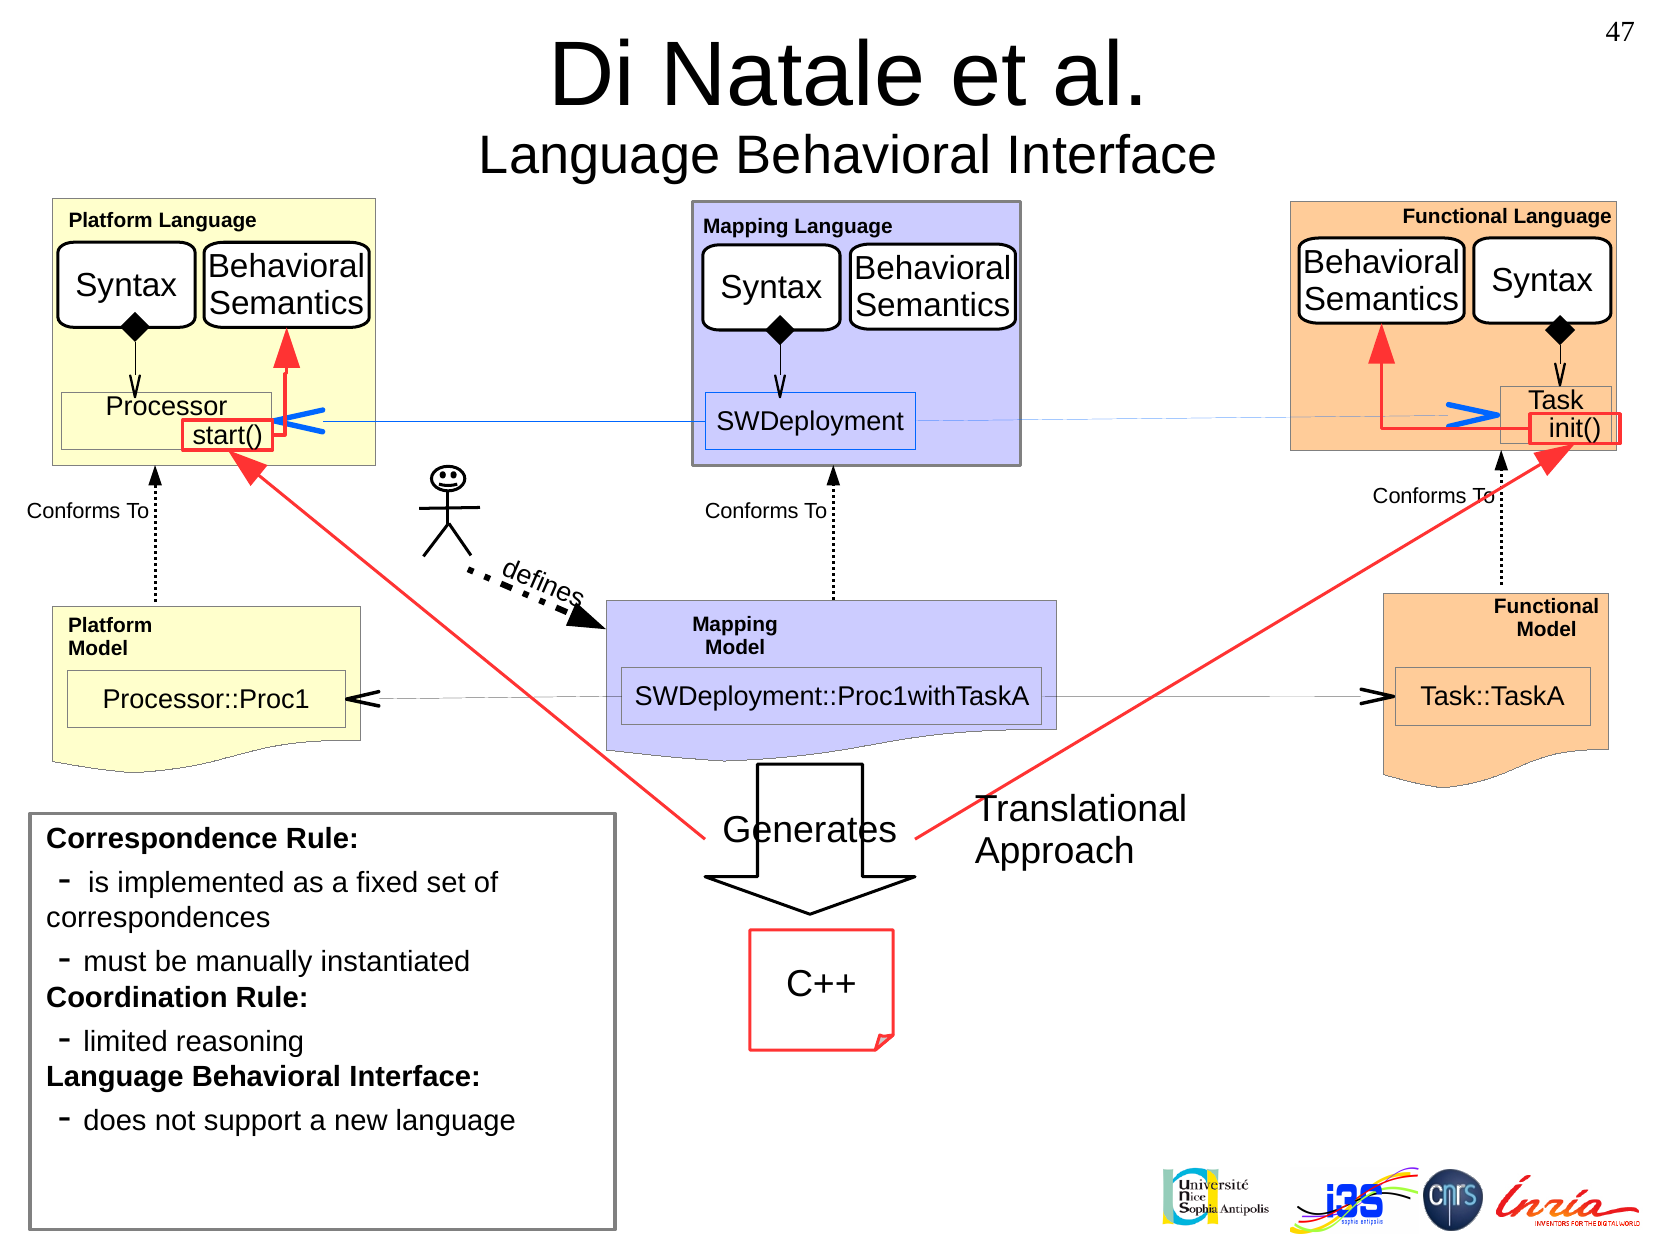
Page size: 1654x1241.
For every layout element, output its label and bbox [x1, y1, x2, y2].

text_box [960, 780, 1216, 921]
text_box [677, 208, 1021, 466]
text_box [52, 198, 376, 466]
text_box [11, 491, 230, 544]
text_box [1357, 476, 1516, 516]
text_box [52, 606, 361, 773]
text_box [690, 491, 908, 567]
text_box [749, 929, 894, 1051]
text_box [1383, 587, 1630, 788]
text_box [606, 600, 1057, 762]
text_box [705, 764, 916, 915]
text_box [30, 813, 616, 1230]
text_box [1459, 476, 1576, 516]
text_box [757, 824, 767, 830]
picture [1137, 1150, 1647, 1241]
text_box [1290, 197, 1635, 451]
text_box [431, 466, 465, 491]
title [105, 0, 1594, 208]
